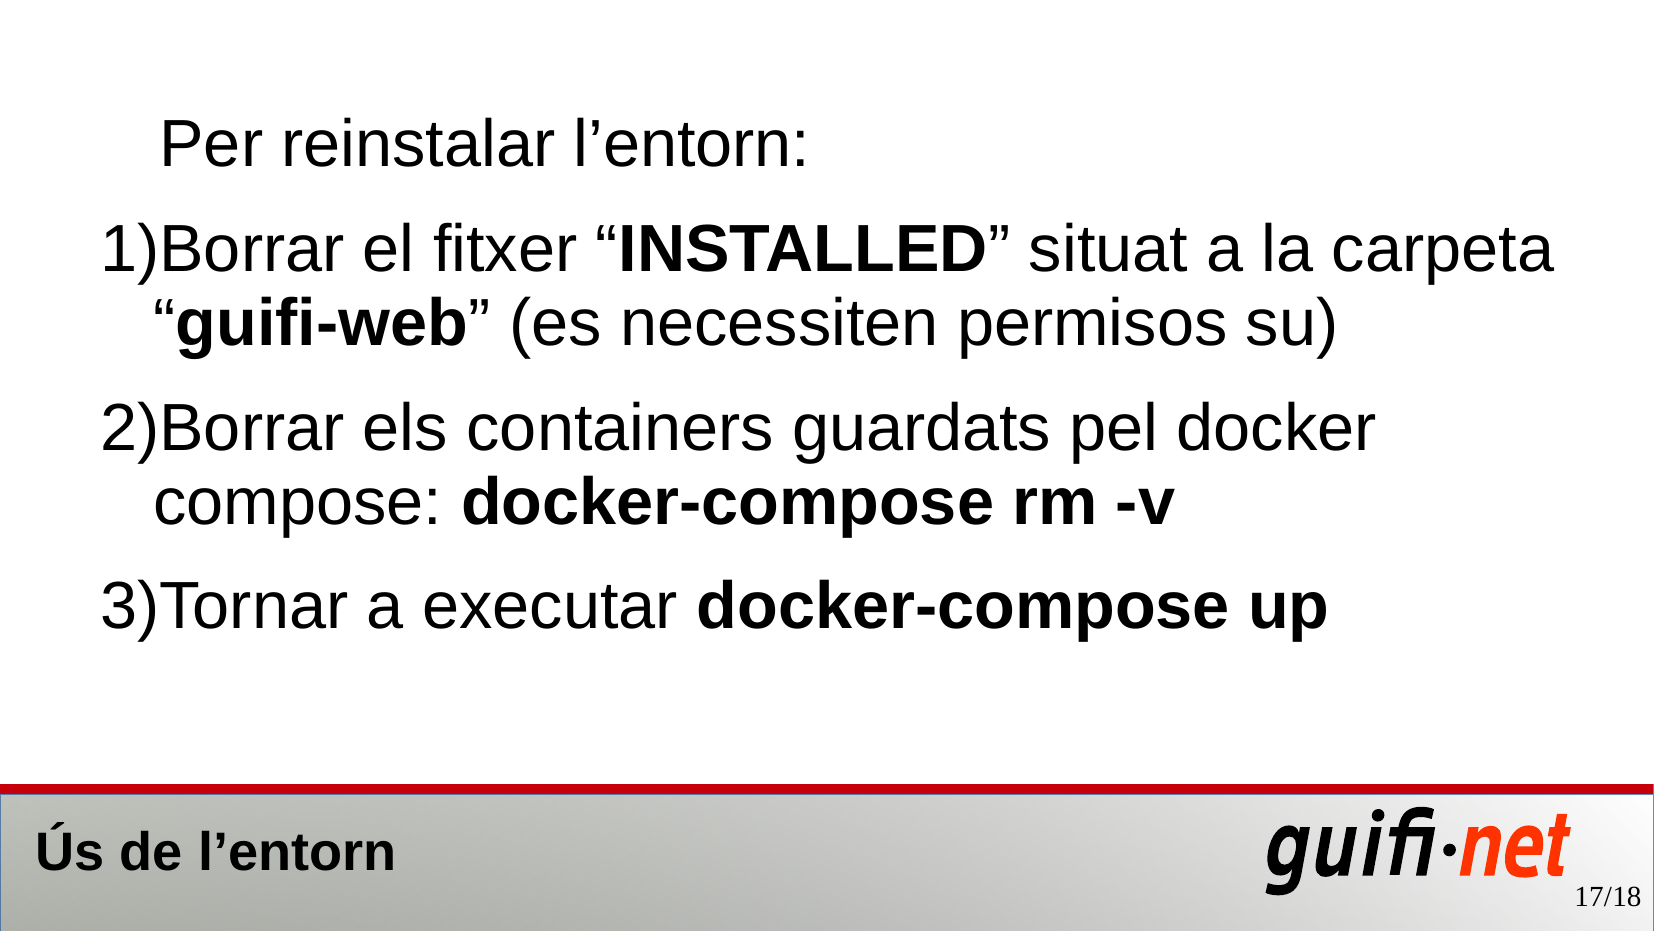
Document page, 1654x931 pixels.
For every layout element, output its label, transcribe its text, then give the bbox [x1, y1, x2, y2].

title Ús de l’entorn [35, 804, 1182, 898]
list Per reinstalar l’entorn: Borrar el fitxer “INSTALLED” situat a la carpeta “guifi-web” (es necessiten permisos su) Borrar els containers guardats pel docker compose: docker-compose rm -v Tornar a executar docker-compose up [82, 106, 1571, 646]
